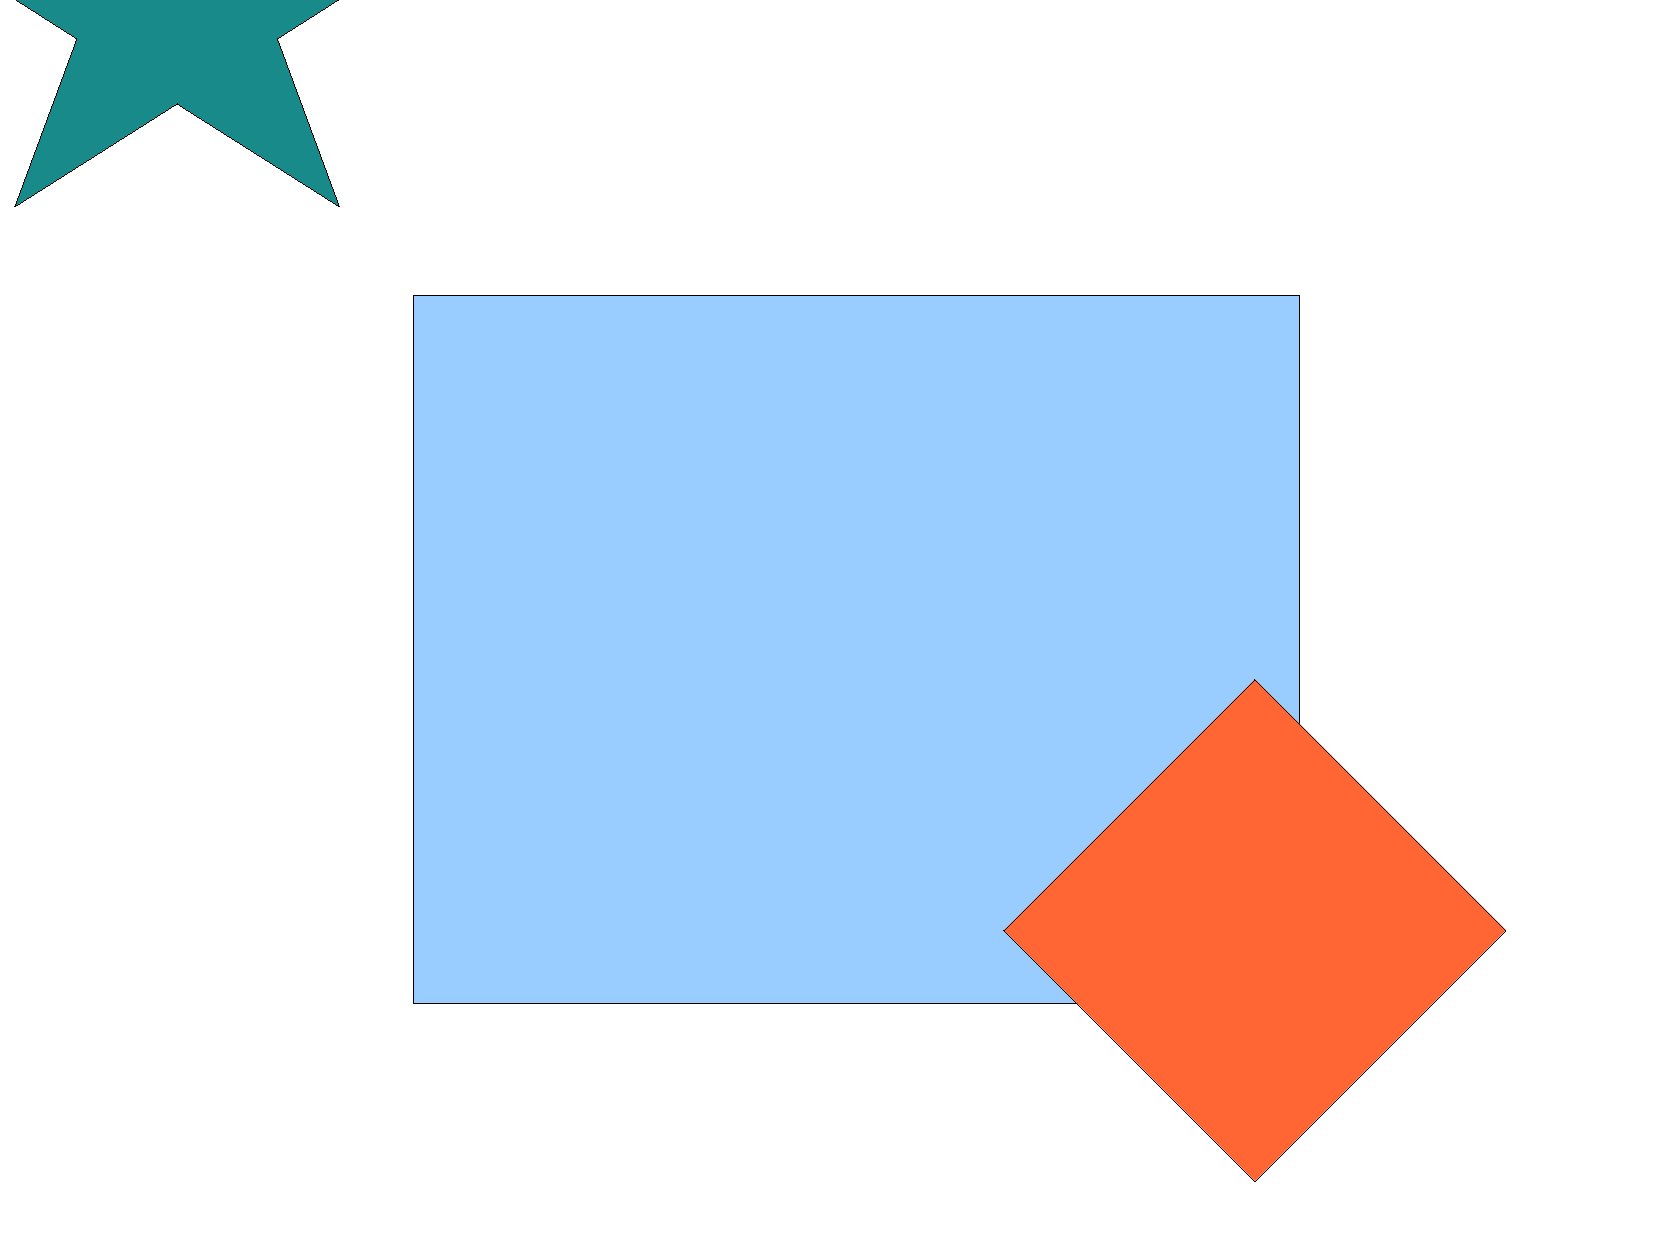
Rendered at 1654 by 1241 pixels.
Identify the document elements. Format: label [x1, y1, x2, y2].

text_box [413, 295, 1506, 1182]
text_box [14, 0, 340, 207]
